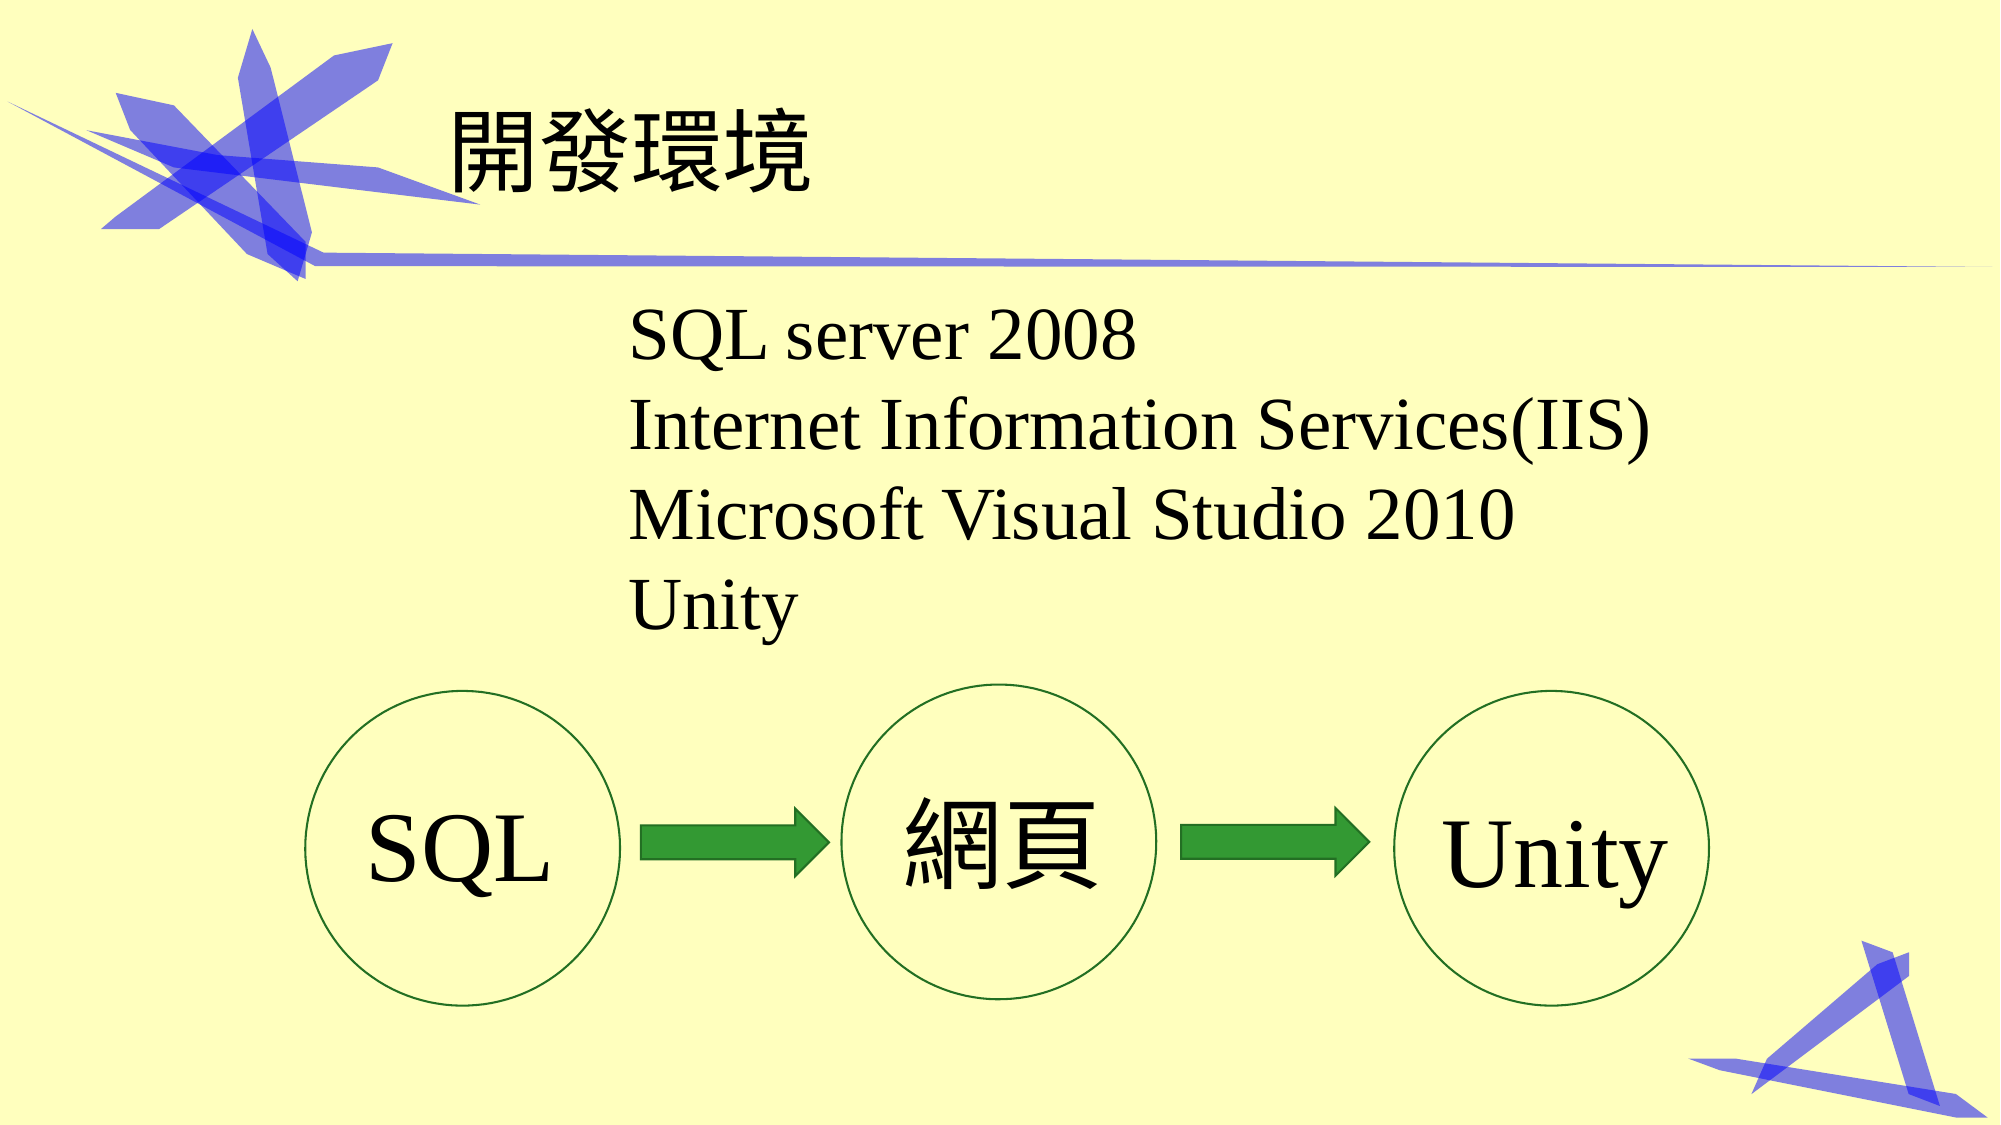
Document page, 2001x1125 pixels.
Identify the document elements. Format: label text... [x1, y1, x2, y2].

text_box SQL [350, 773, 575, 911]
text_box [640, 808, 830, 877]
text_box [1181, 808, 1370, 876]
title 開發環境 [432, 54, 1851, 243]
text_box Unity [1426, 780, 1678, 917]
text_box SQL server 2008 Internet Information Services(IIS) Microsoft Visual Studio 2010 Unity [613, 277, 1678, 656]
text_box 網頁 [888, 773, 1138, 911]
